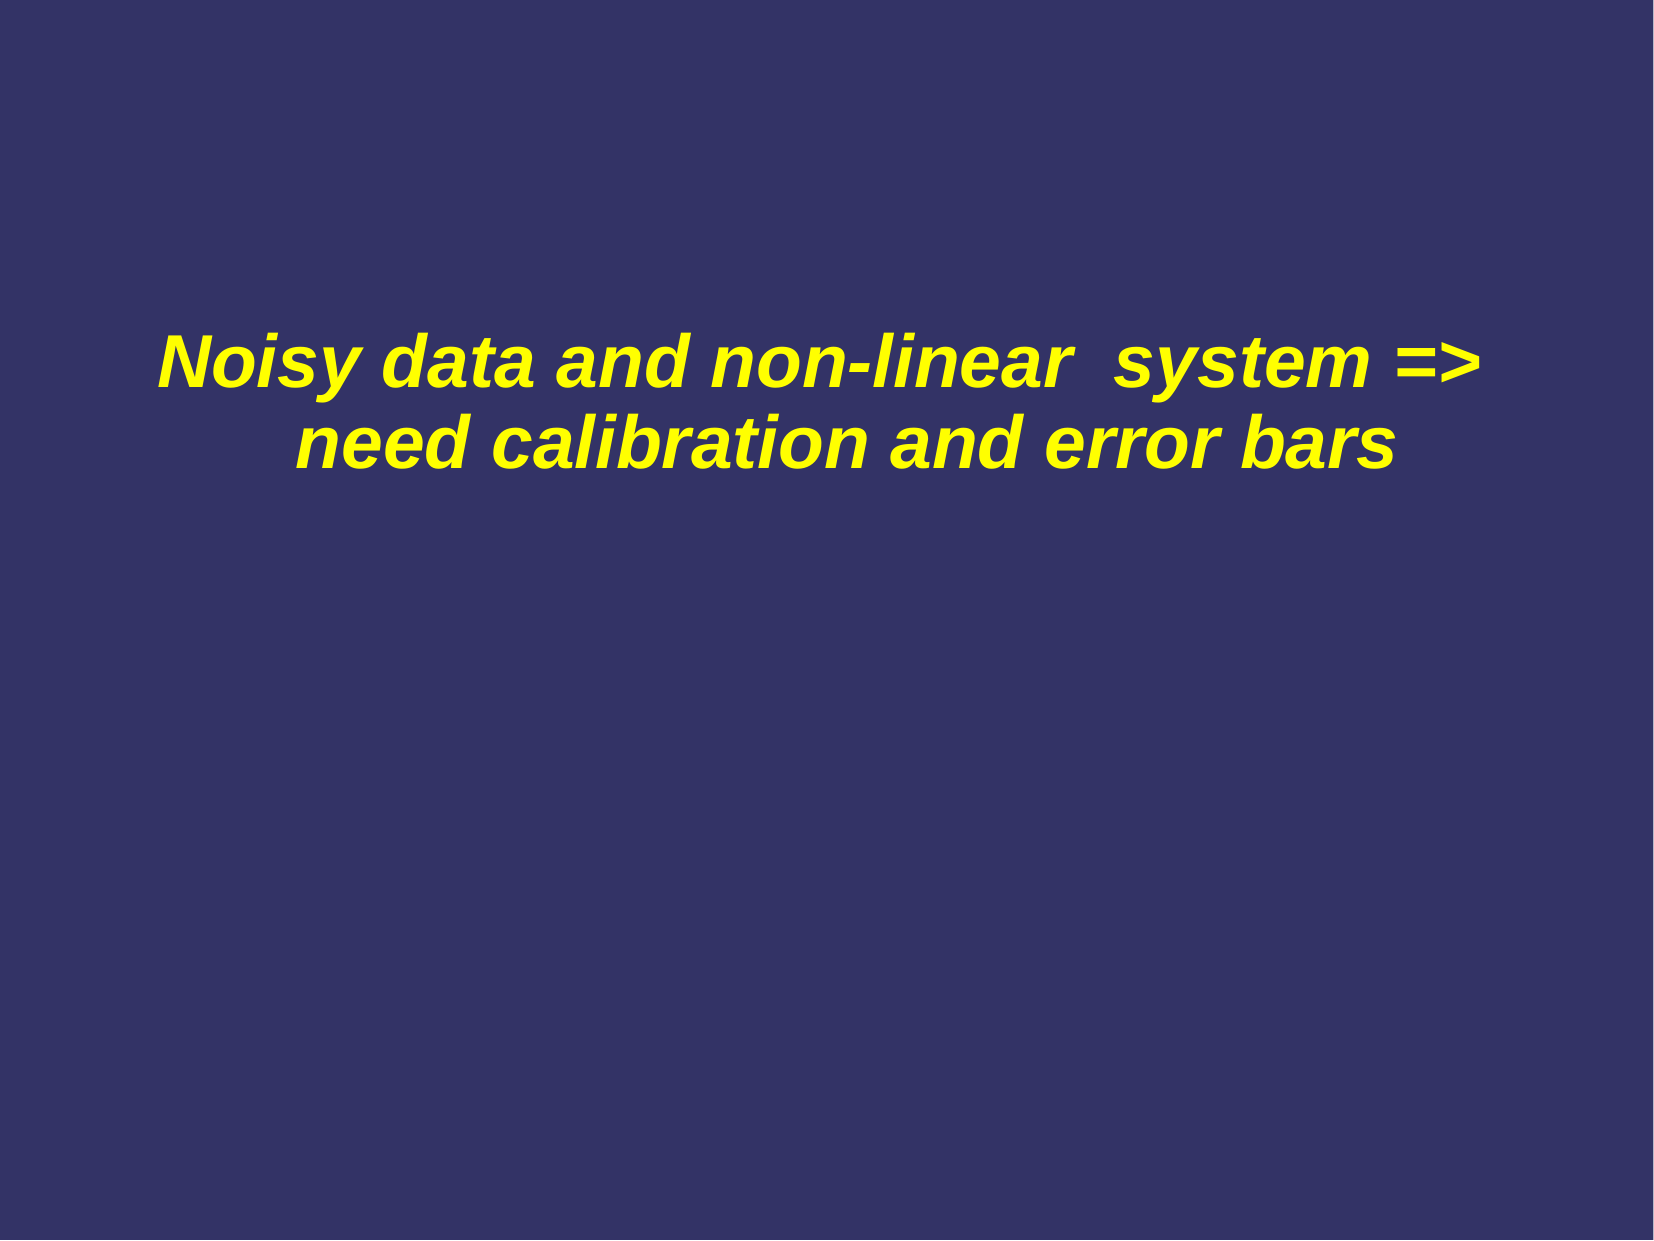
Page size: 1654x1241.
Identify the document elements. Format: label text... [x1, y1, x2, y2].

title Noisy data and non-linear system => need calibration and error bars [113, 292, 1526, 515]
